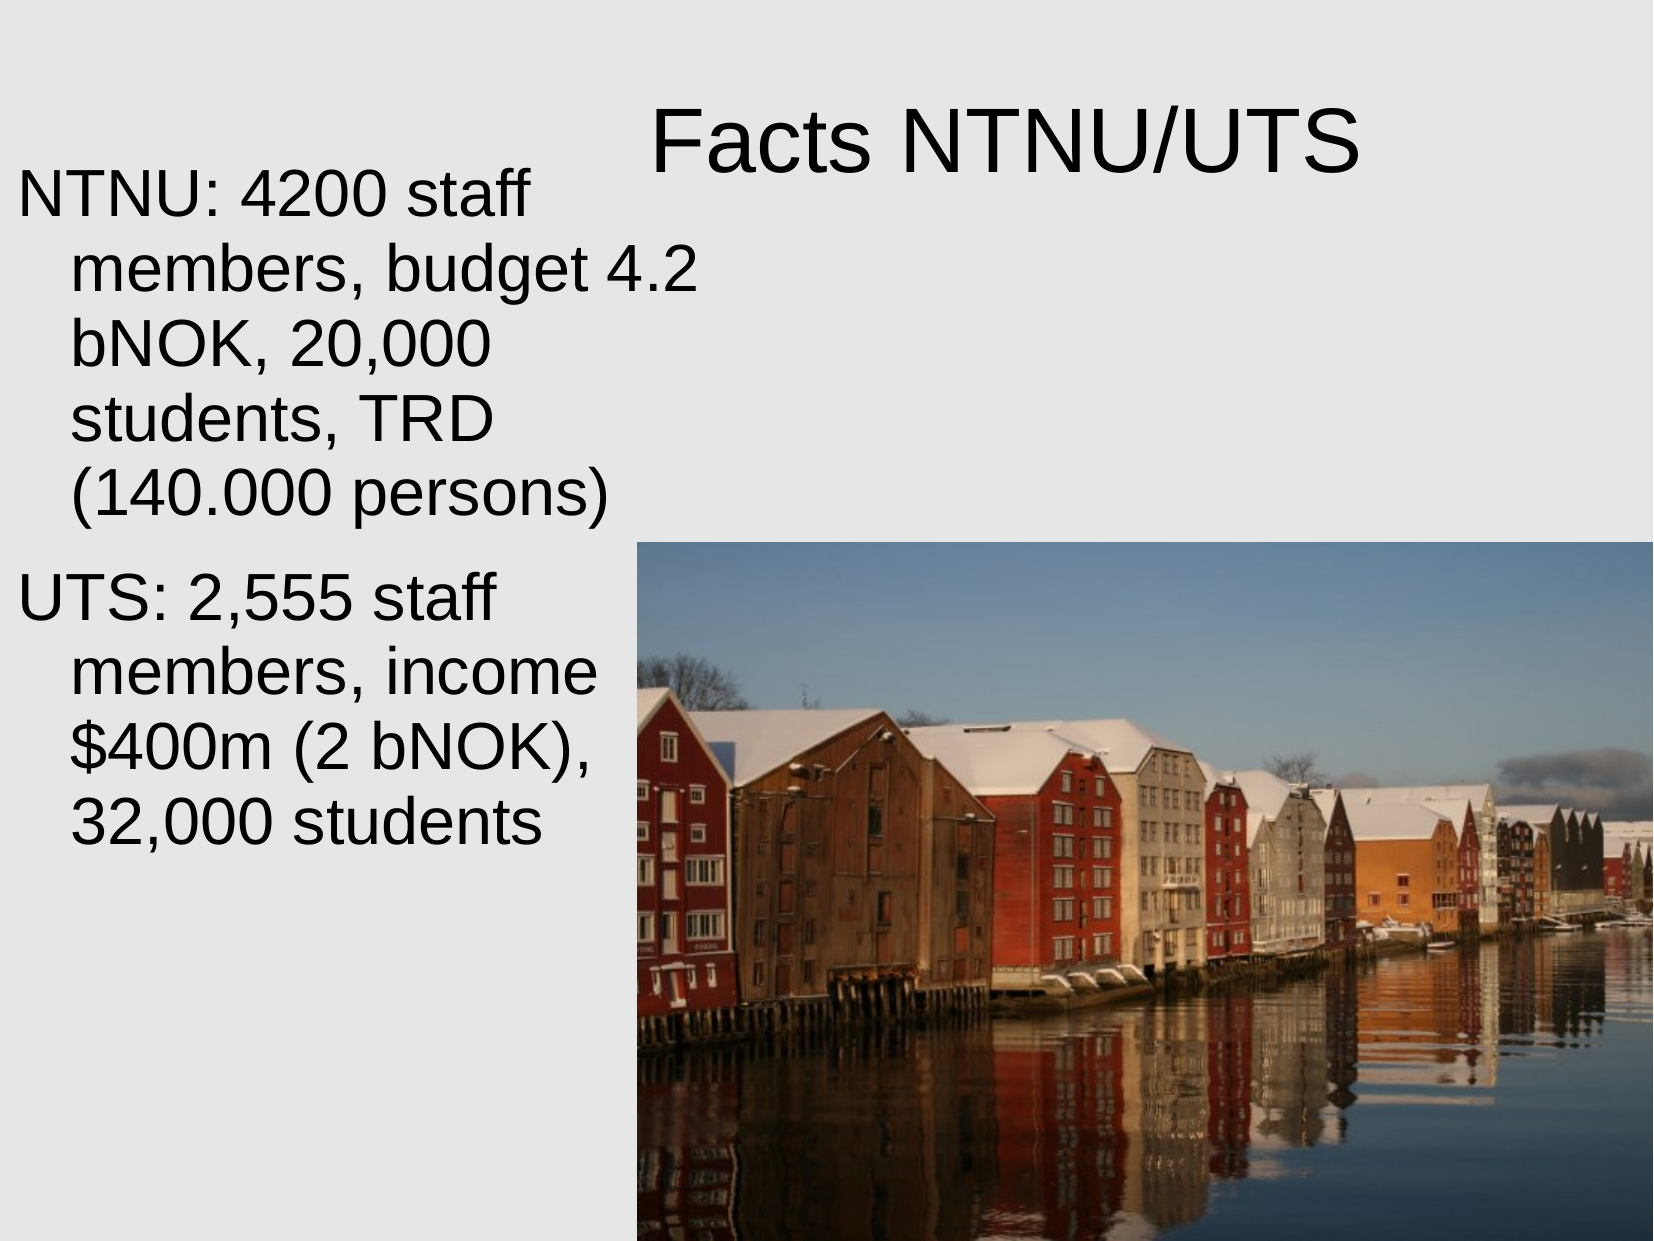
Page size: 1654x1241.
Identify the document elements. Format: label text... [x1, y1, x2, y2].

picture [637, 542, 1653, 1241]
list NTNU: 4200 staff members, budget 4.2 bNOK, 20,000 students, TRD (140.000 persons) UTS: 2,555 staff members, income $400m (2 bNOK), 32,000 students [0, 156, 776, 976]
title Facts NTNU/UTS [262, 37, 1653, 245]
